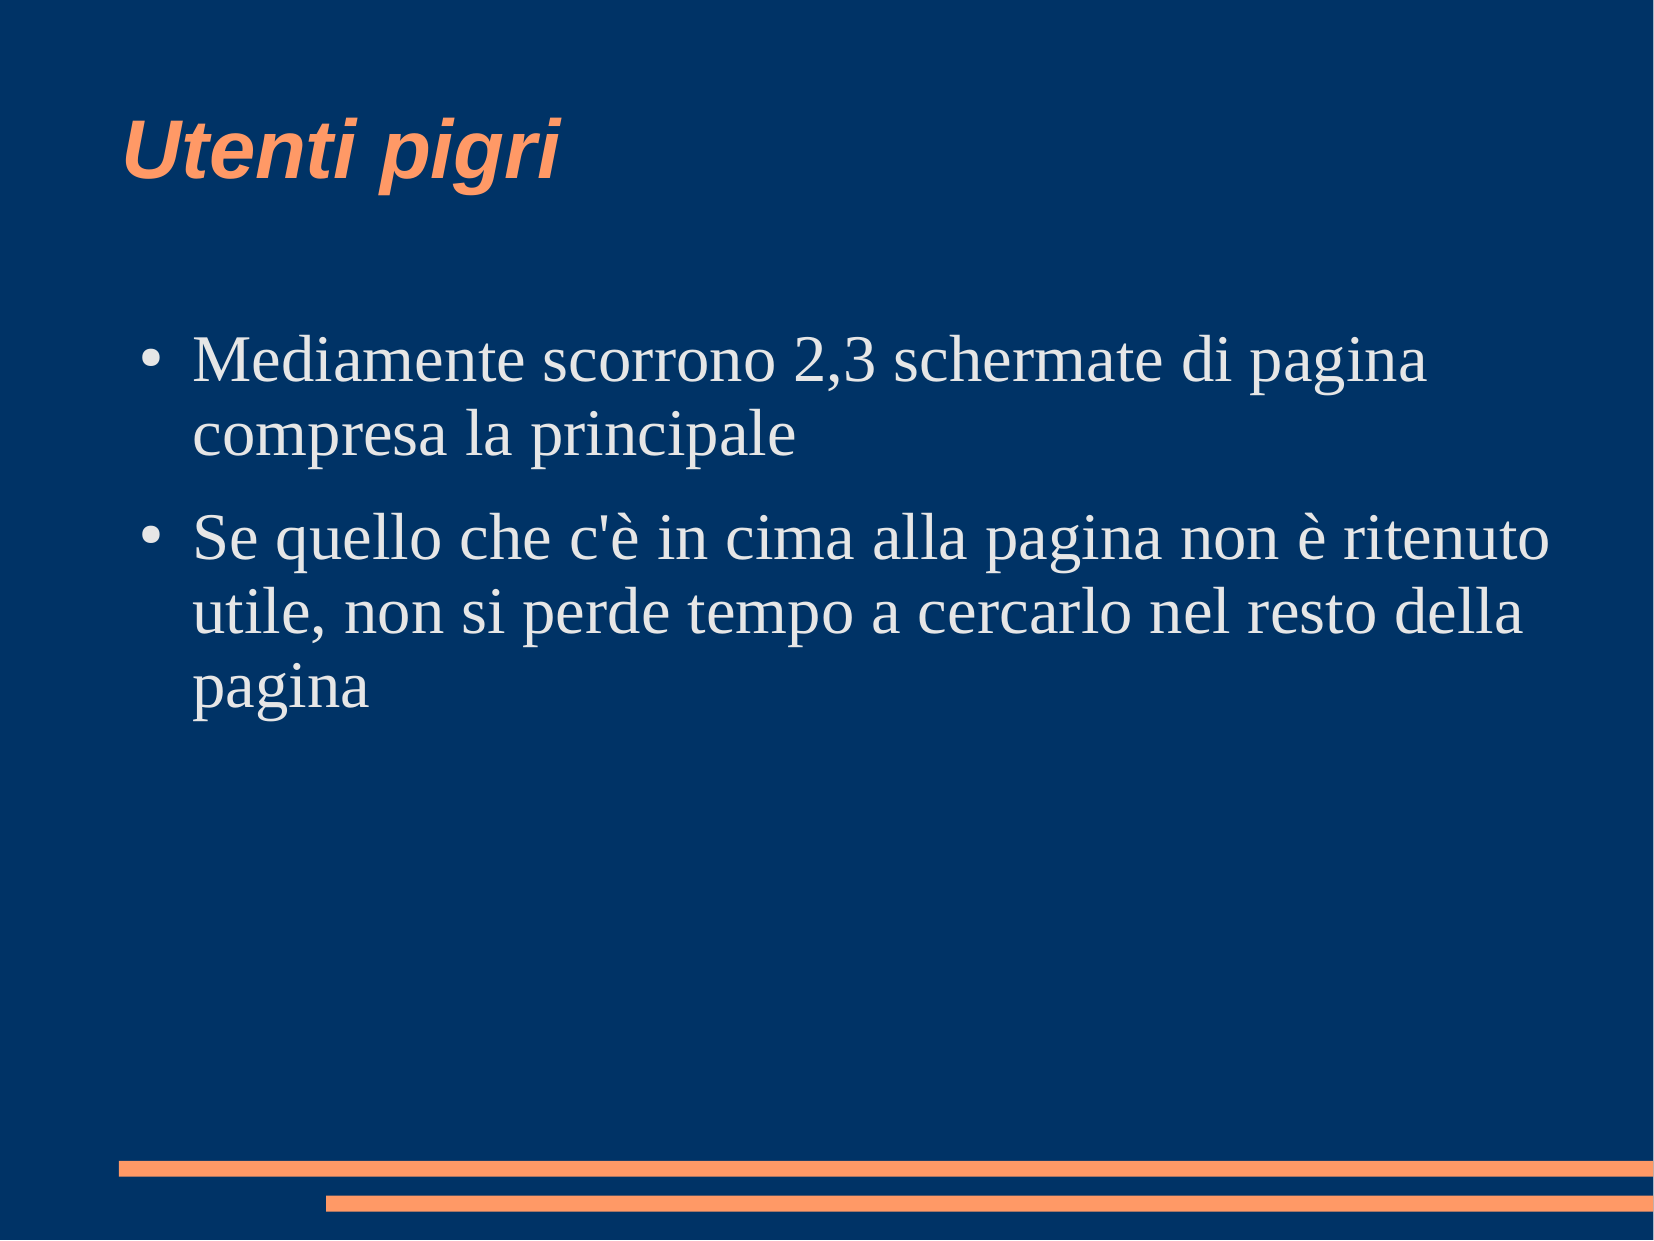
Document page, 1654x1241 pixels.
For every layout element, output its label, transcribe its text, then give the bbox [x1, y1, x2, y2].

title Utenti pigri [121, 53, 1534, 246]
list Mediamente scorrono 2,3 schermate di pagina compresa la principale Se quello che c'è in cima alla pagina non è ritenuto utile, non si perde tempo a cercarlo nel resto della pagina [121, 322, 1561, 1118]
